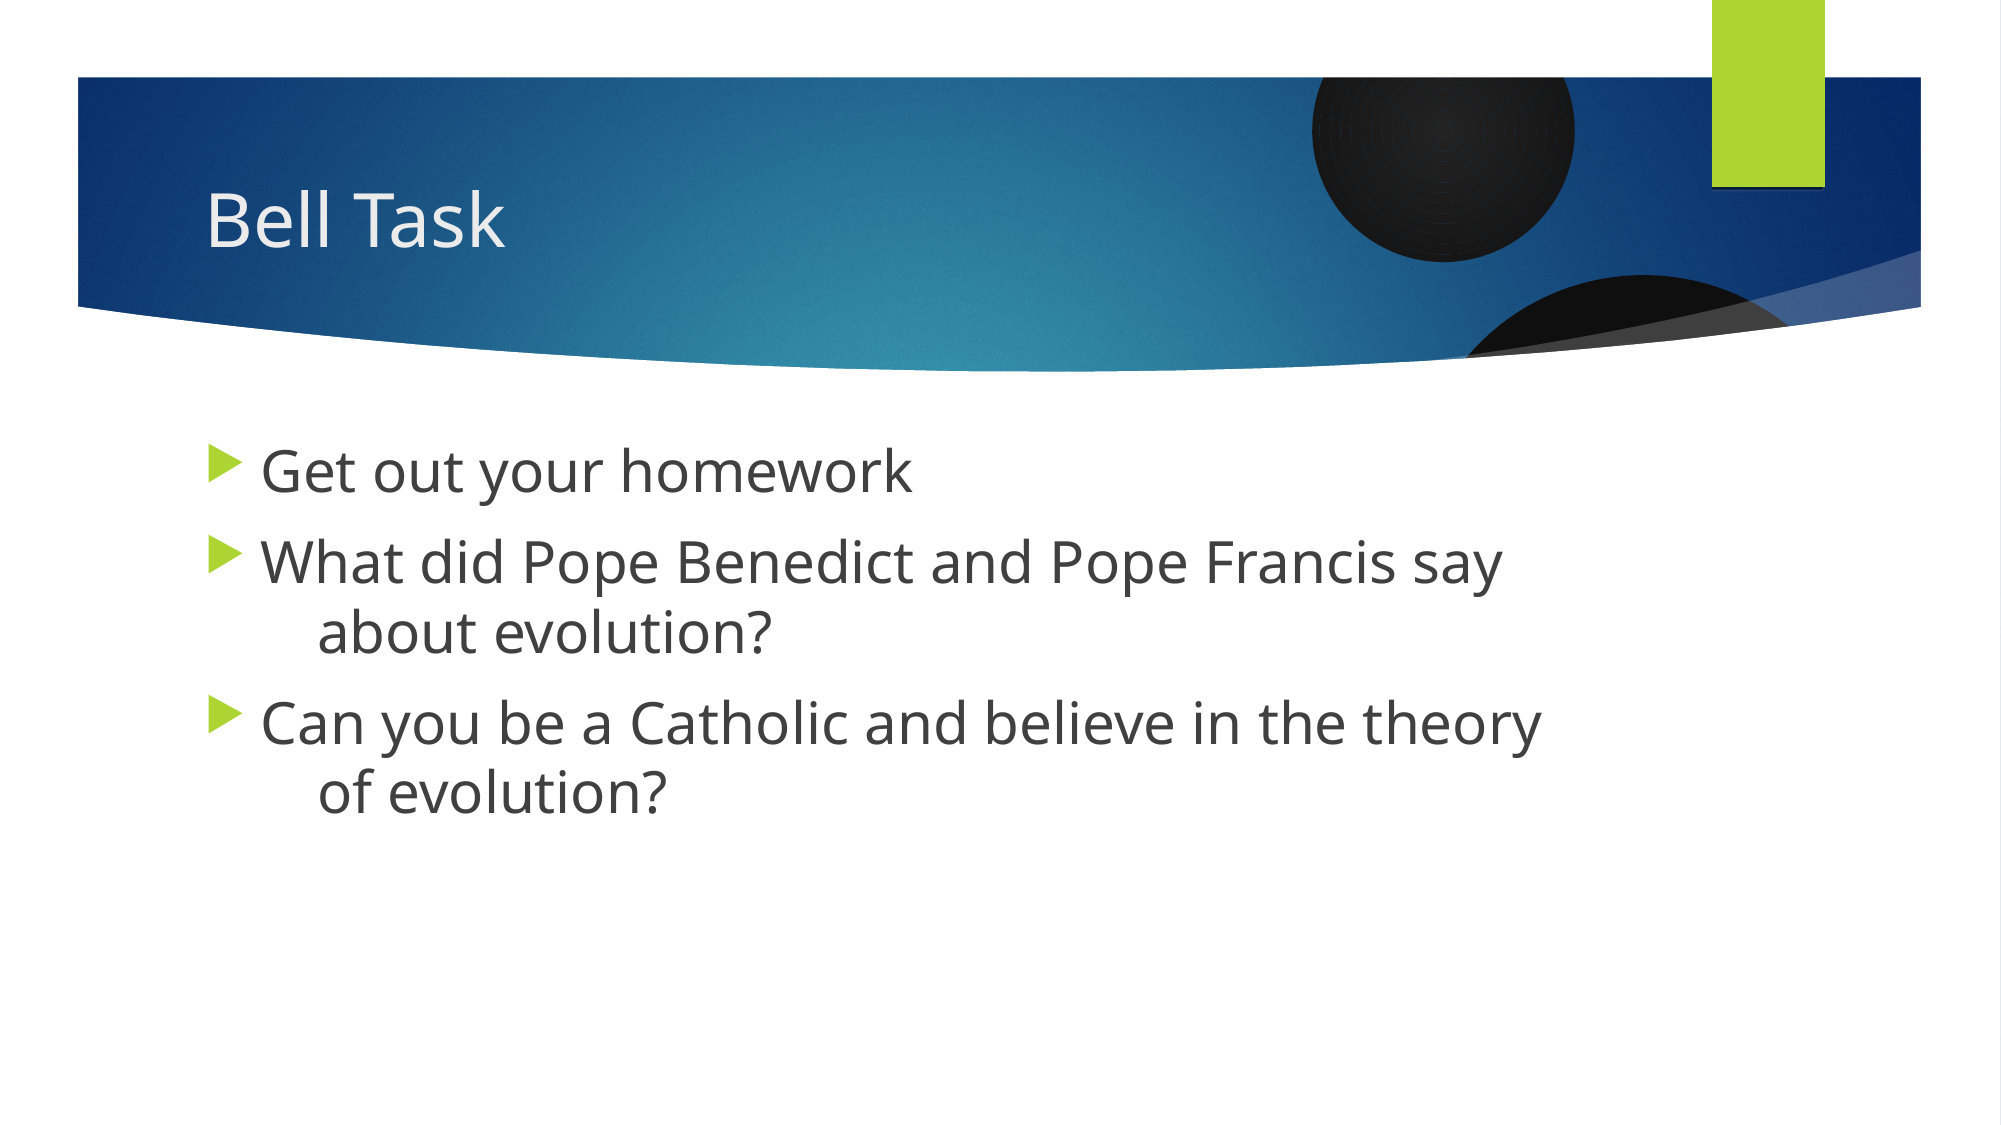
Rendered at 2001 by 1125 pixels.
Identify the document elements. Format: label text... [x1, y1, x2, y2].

list Get out your homework What did Pope Benedict and Pope Francis say about evolution? Can you be a Catholic and believe in the theory of evolution? [189, 427, 1627, 988]
title Bell Task [189, 159, 1627, 276]
